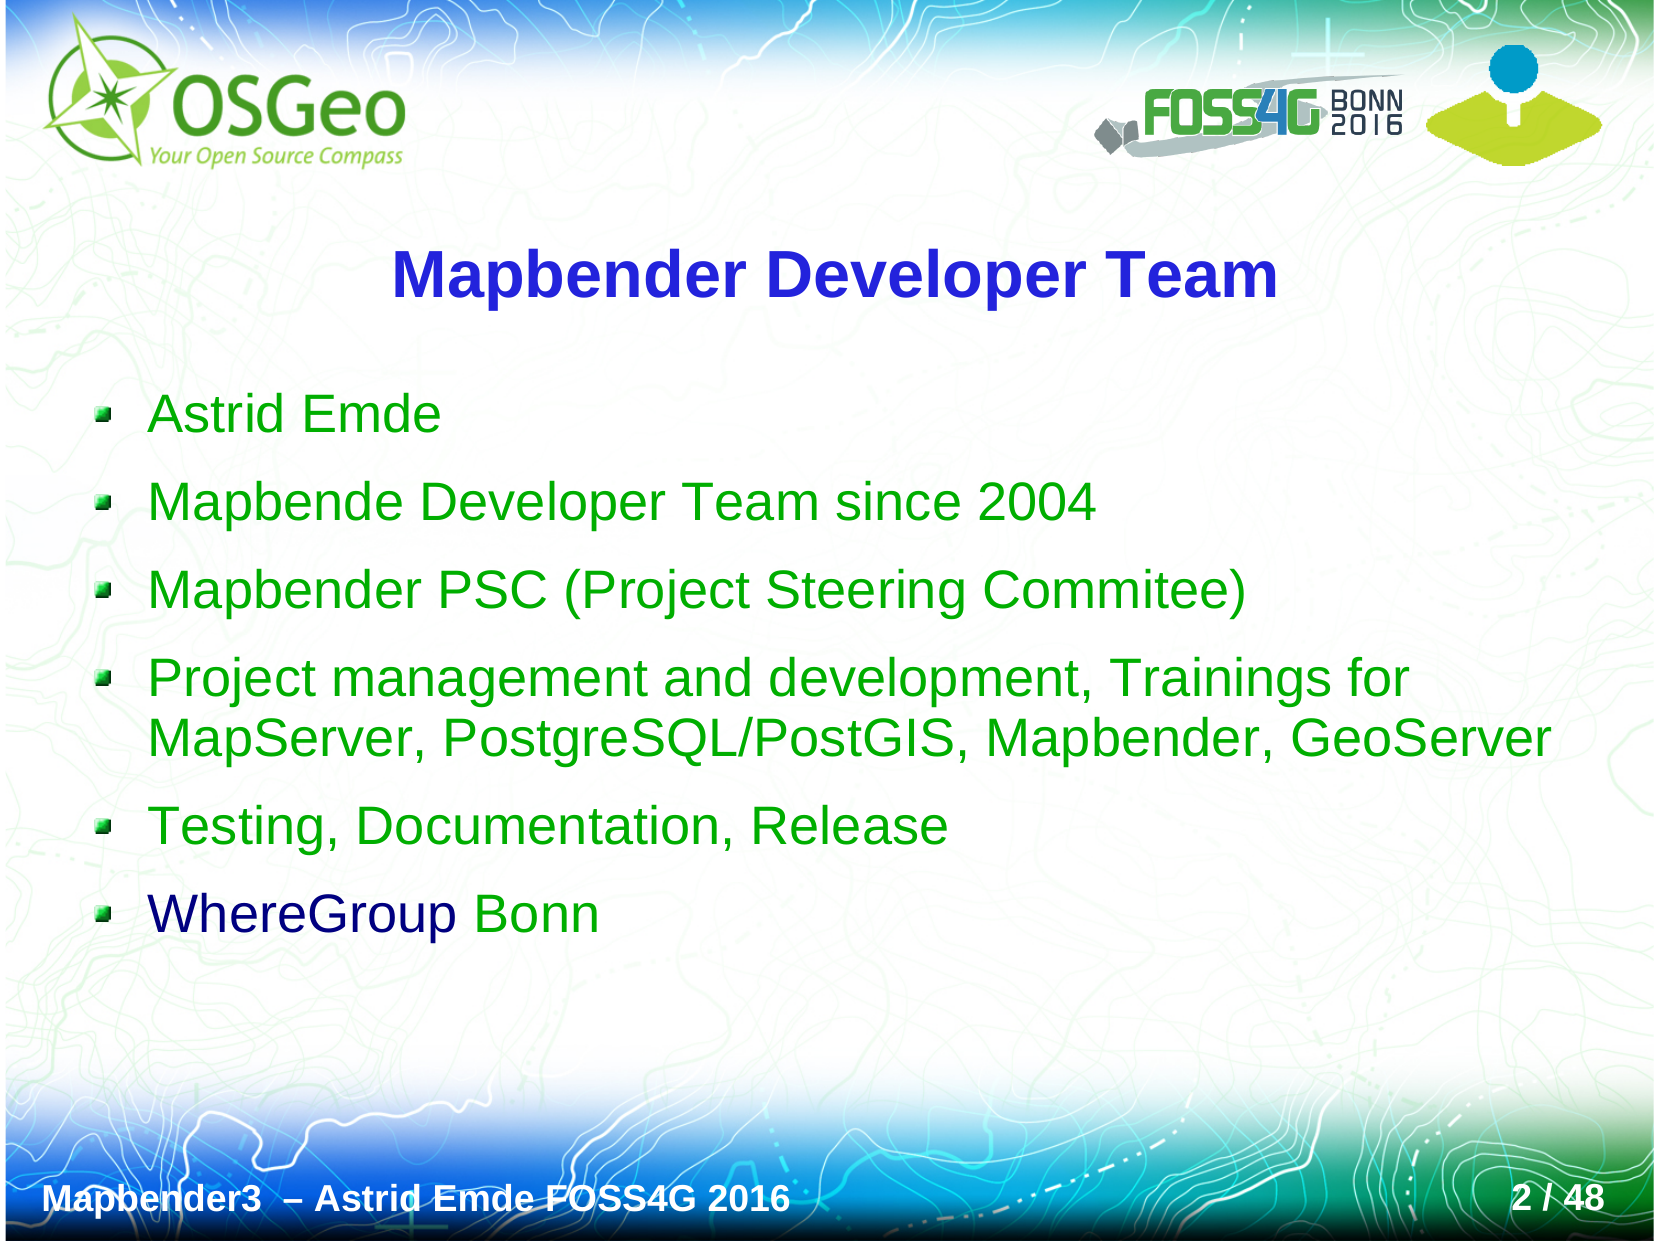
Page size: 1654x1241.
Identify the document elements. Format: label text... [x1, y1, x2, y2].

title Mapbender Developer Team [82, 200, 1571, 349]
picture [5, 0, 1654, 1241]
list Astrid Emde Mapbende Developer Team since 2004 Mapbender PSC (Project Steering Commitee) Project management and development, Trainings for MapServer, PostgreSQL/PostGIS, Mapbender, GeoServer Testing, Documentation, Release WhereGroup Bonn [76, 383, 1565, 1203]
